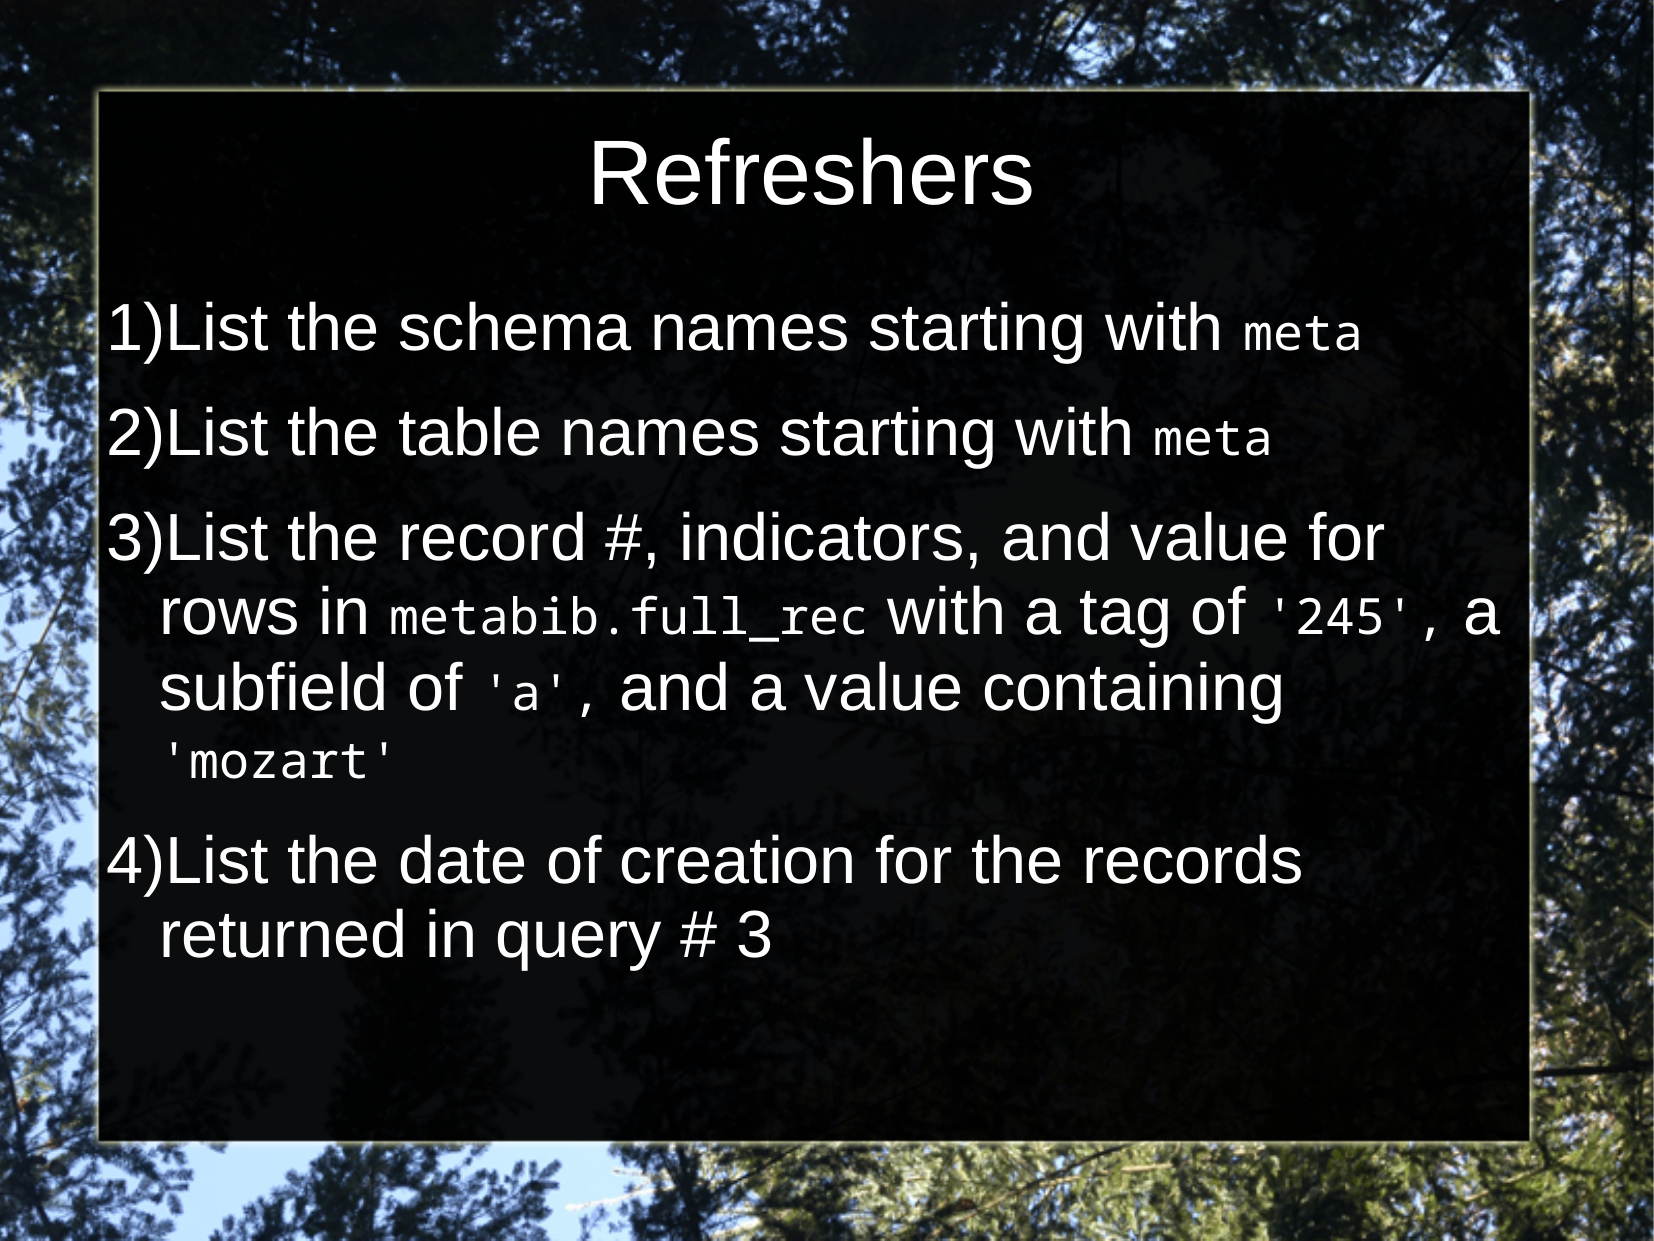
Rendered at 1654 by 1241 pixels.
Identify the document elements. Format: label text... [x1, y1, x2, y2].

title Refreshers [88, 88, 1536, 257]
list List the schema names starting with meta List the table names starting with meta List the record #, indicators, and value for rows in metabib.full_rec with a tag of '245', a subfield of 'a', and a value containing 'mozart' List the date of creation for the records returned in query # 3 [88, 290, 1536, 1010]
picture [0, 0, 1654, 1241]
